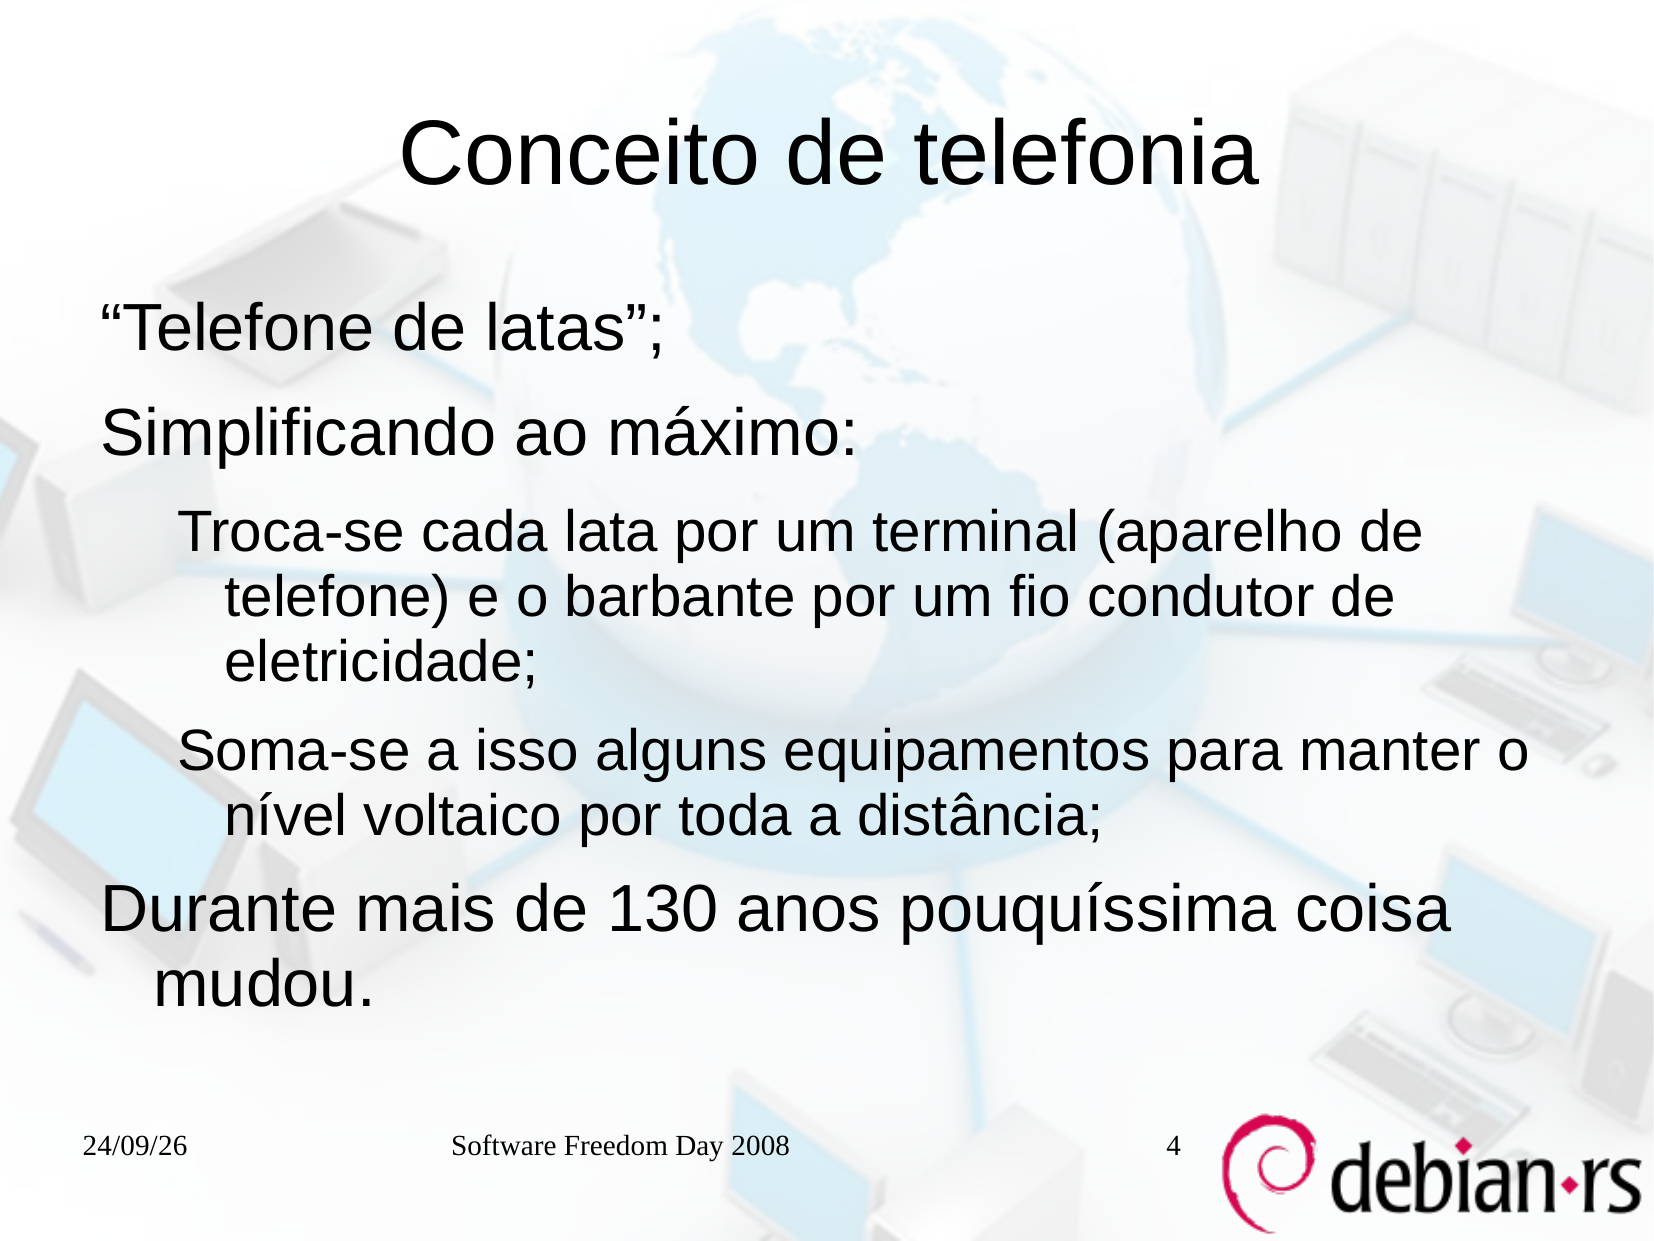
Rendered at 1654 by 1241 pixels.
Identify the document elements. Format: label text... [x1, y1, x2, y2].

picture [0, 0, 1654, 1241]
title Conceito de telefonia [88, 56, 1571, 250]
list “Telefone de latas”; Simplificando ao máximo: Troca-se cada lata por um terminal (aparelho de telefone) e o barbante por um fio condutor de eletricidade; Soma-se a isso alguns equipamentos para manter o nível voltaico por toda a distância; Durante mais de 130 anos pouquíssima coisa mudou. [82, 290, 1571, 1094]
